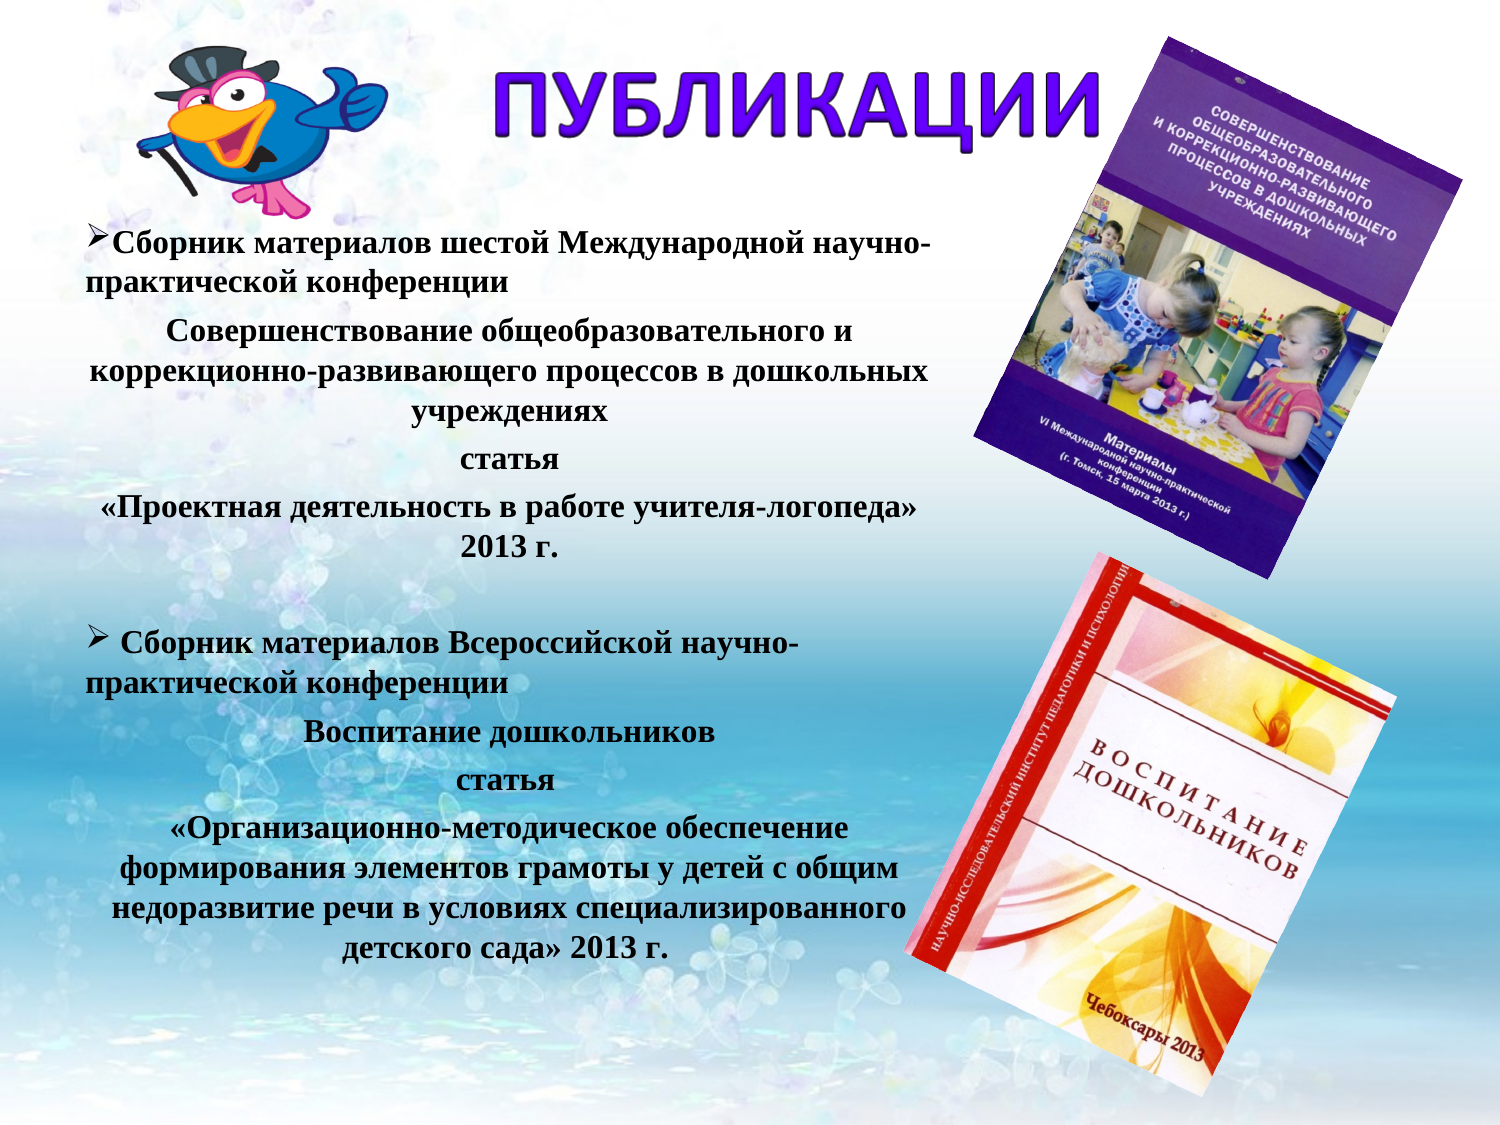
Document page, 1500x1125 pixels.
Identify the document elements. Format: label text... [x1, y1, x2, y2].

text_box Сборник материалов шестой Международной научно-практической конференции Совершенствование общеобразовательного и коррекционно-развивающего процессов в дошкольных учреждениях статья «Проектная деятельность в работе учителя-логопеда» 2013 г. Сборник материалов Всероссийской научно-практической конференции Воспитание дошкольников статья «Организационно-методическое обеспечение формирования элементов грамоты у детей с общим недоразвитие речи в условиях специализированного детского сада» 2013 г. [70, 163, 950, 1102]
picture [0, 0, 1500, 1125]
